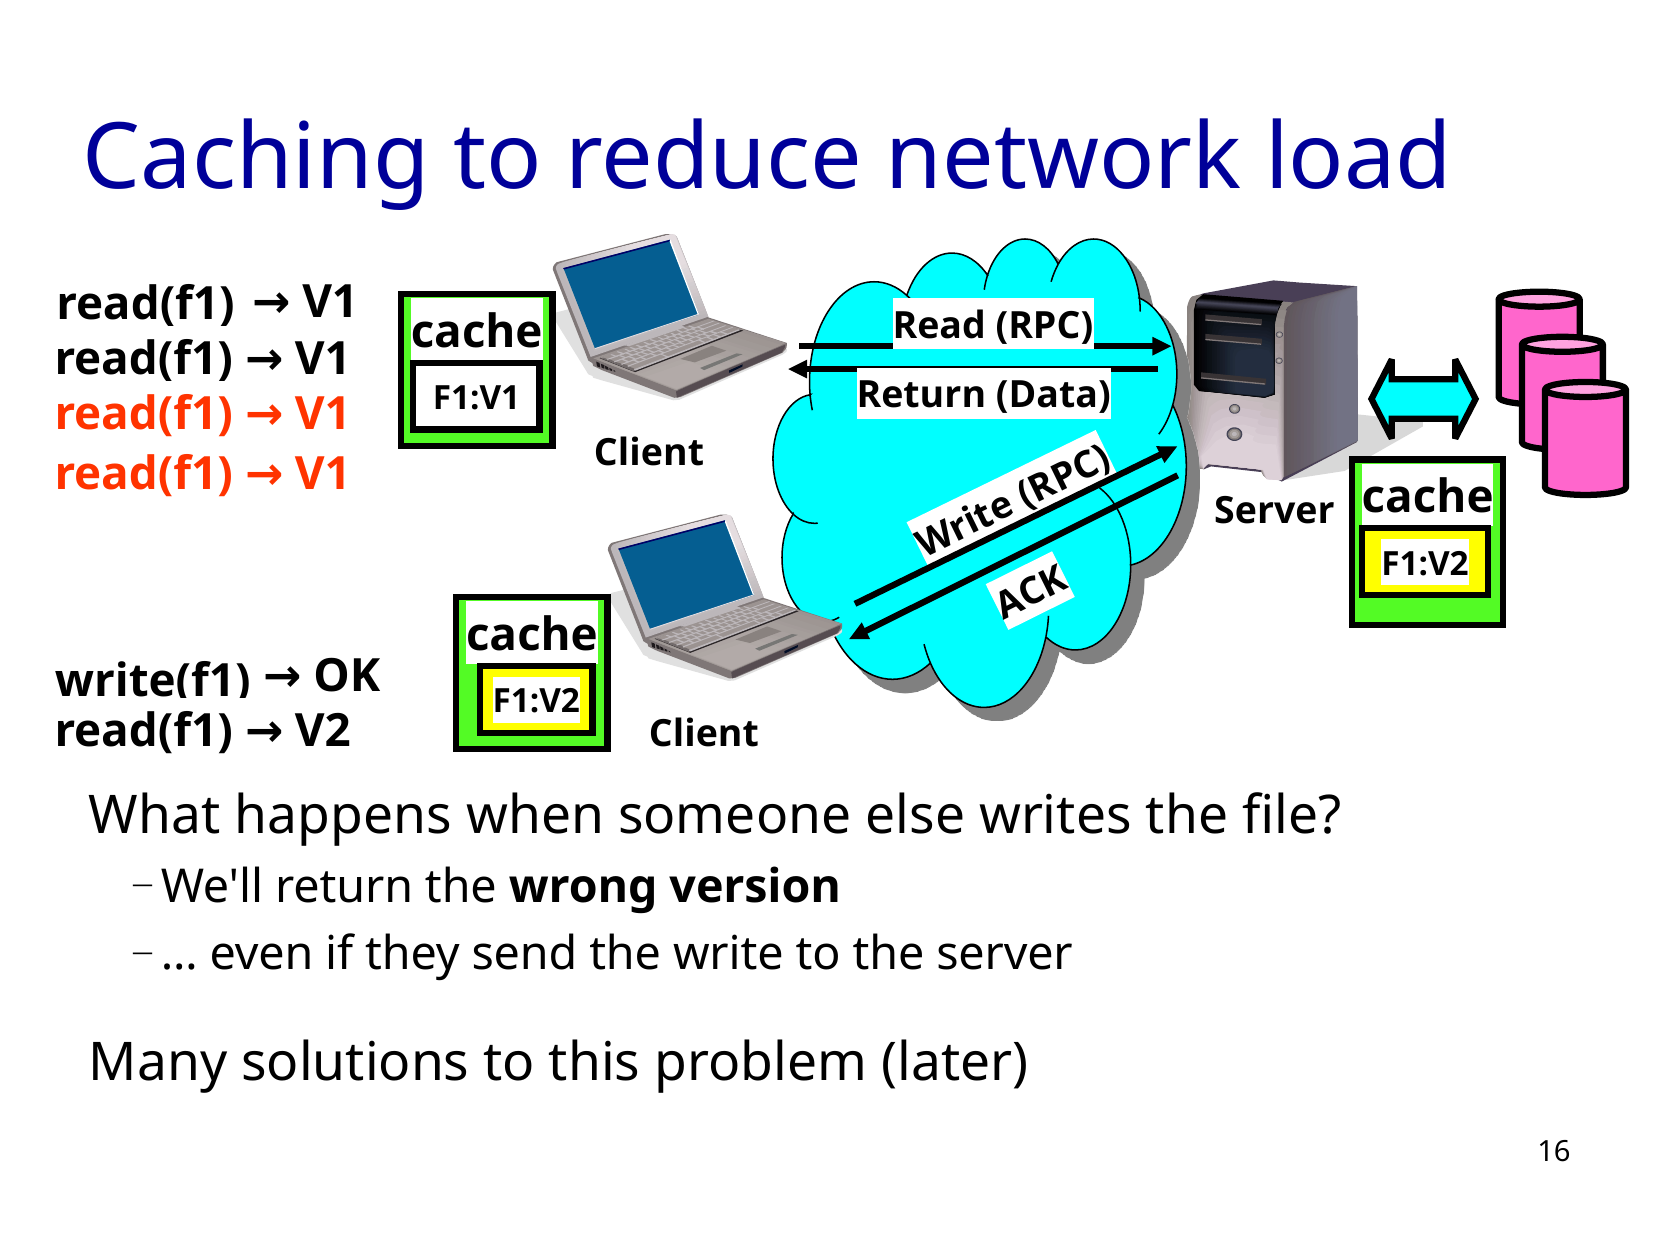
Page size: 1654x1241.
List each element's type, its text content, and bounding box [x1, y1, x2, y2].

text_box Write (RPC) [857, 402, 1162, 588]
text_box [907, 257, 1139, 293]
list What happens when someone else writes the file? We'll return the wrong version … even if they send the write to the server Many solutions to this problem (later) [60, 780, 1571, 1096]
text_box cache [456, 597, 608, 749]
picture [552, 234, 787, 401]
picture [1186, 280, 1423, 479]
text_box → V1 [199, 264, 411, 334]
text_box cache [1351, 459, 1504, 625]
text_box [772, 301, 1187, 676]
text_box cache [404, 294, 553, 446]
text_box Client [541, 420, 757, 481]
title Caching to reduce network load [82, 49, 1571, 257]
text_box F1:V1 [413, 363, 540, 430]
text_box F1:V2 [1361, 528, 1489, 595]
text_box [844, 281, 904, 293]
text_box [1371, 359, 1476, 439]
text_box [814, 296, 840, 343]
text_box read(f1) → V1 [2, 436, 404, 506]
text_box → OK [210, 638, 433, 709]
text_box ACK [857, 483, 1203, 697]
text_box read(f1) [3, 266, 199, 321]
text_box Server [1184, 479, 1351, 539]
text_box read(f1) → V1 [2, 321, 404, 376]
text_box write(f1) [2, 643, 210, 693]
picture [607, 514, 843, 681]
text_box Return (Data) [804, 363, 1164, 423]
text_box read(f1) → V2 [2, 693, 404, 764]
text_box [934, 574, 1131, 708]
text_box Client [596, 701, 812, 761]
text_box read(f1) → V1 [2, 376, 404, 436]
text_box Read (RPC) [840, 293, 1146, 354]
text_box [1498, 300, 1626, 495]
text_box F1:V2 [480, 666, 593, 733]
